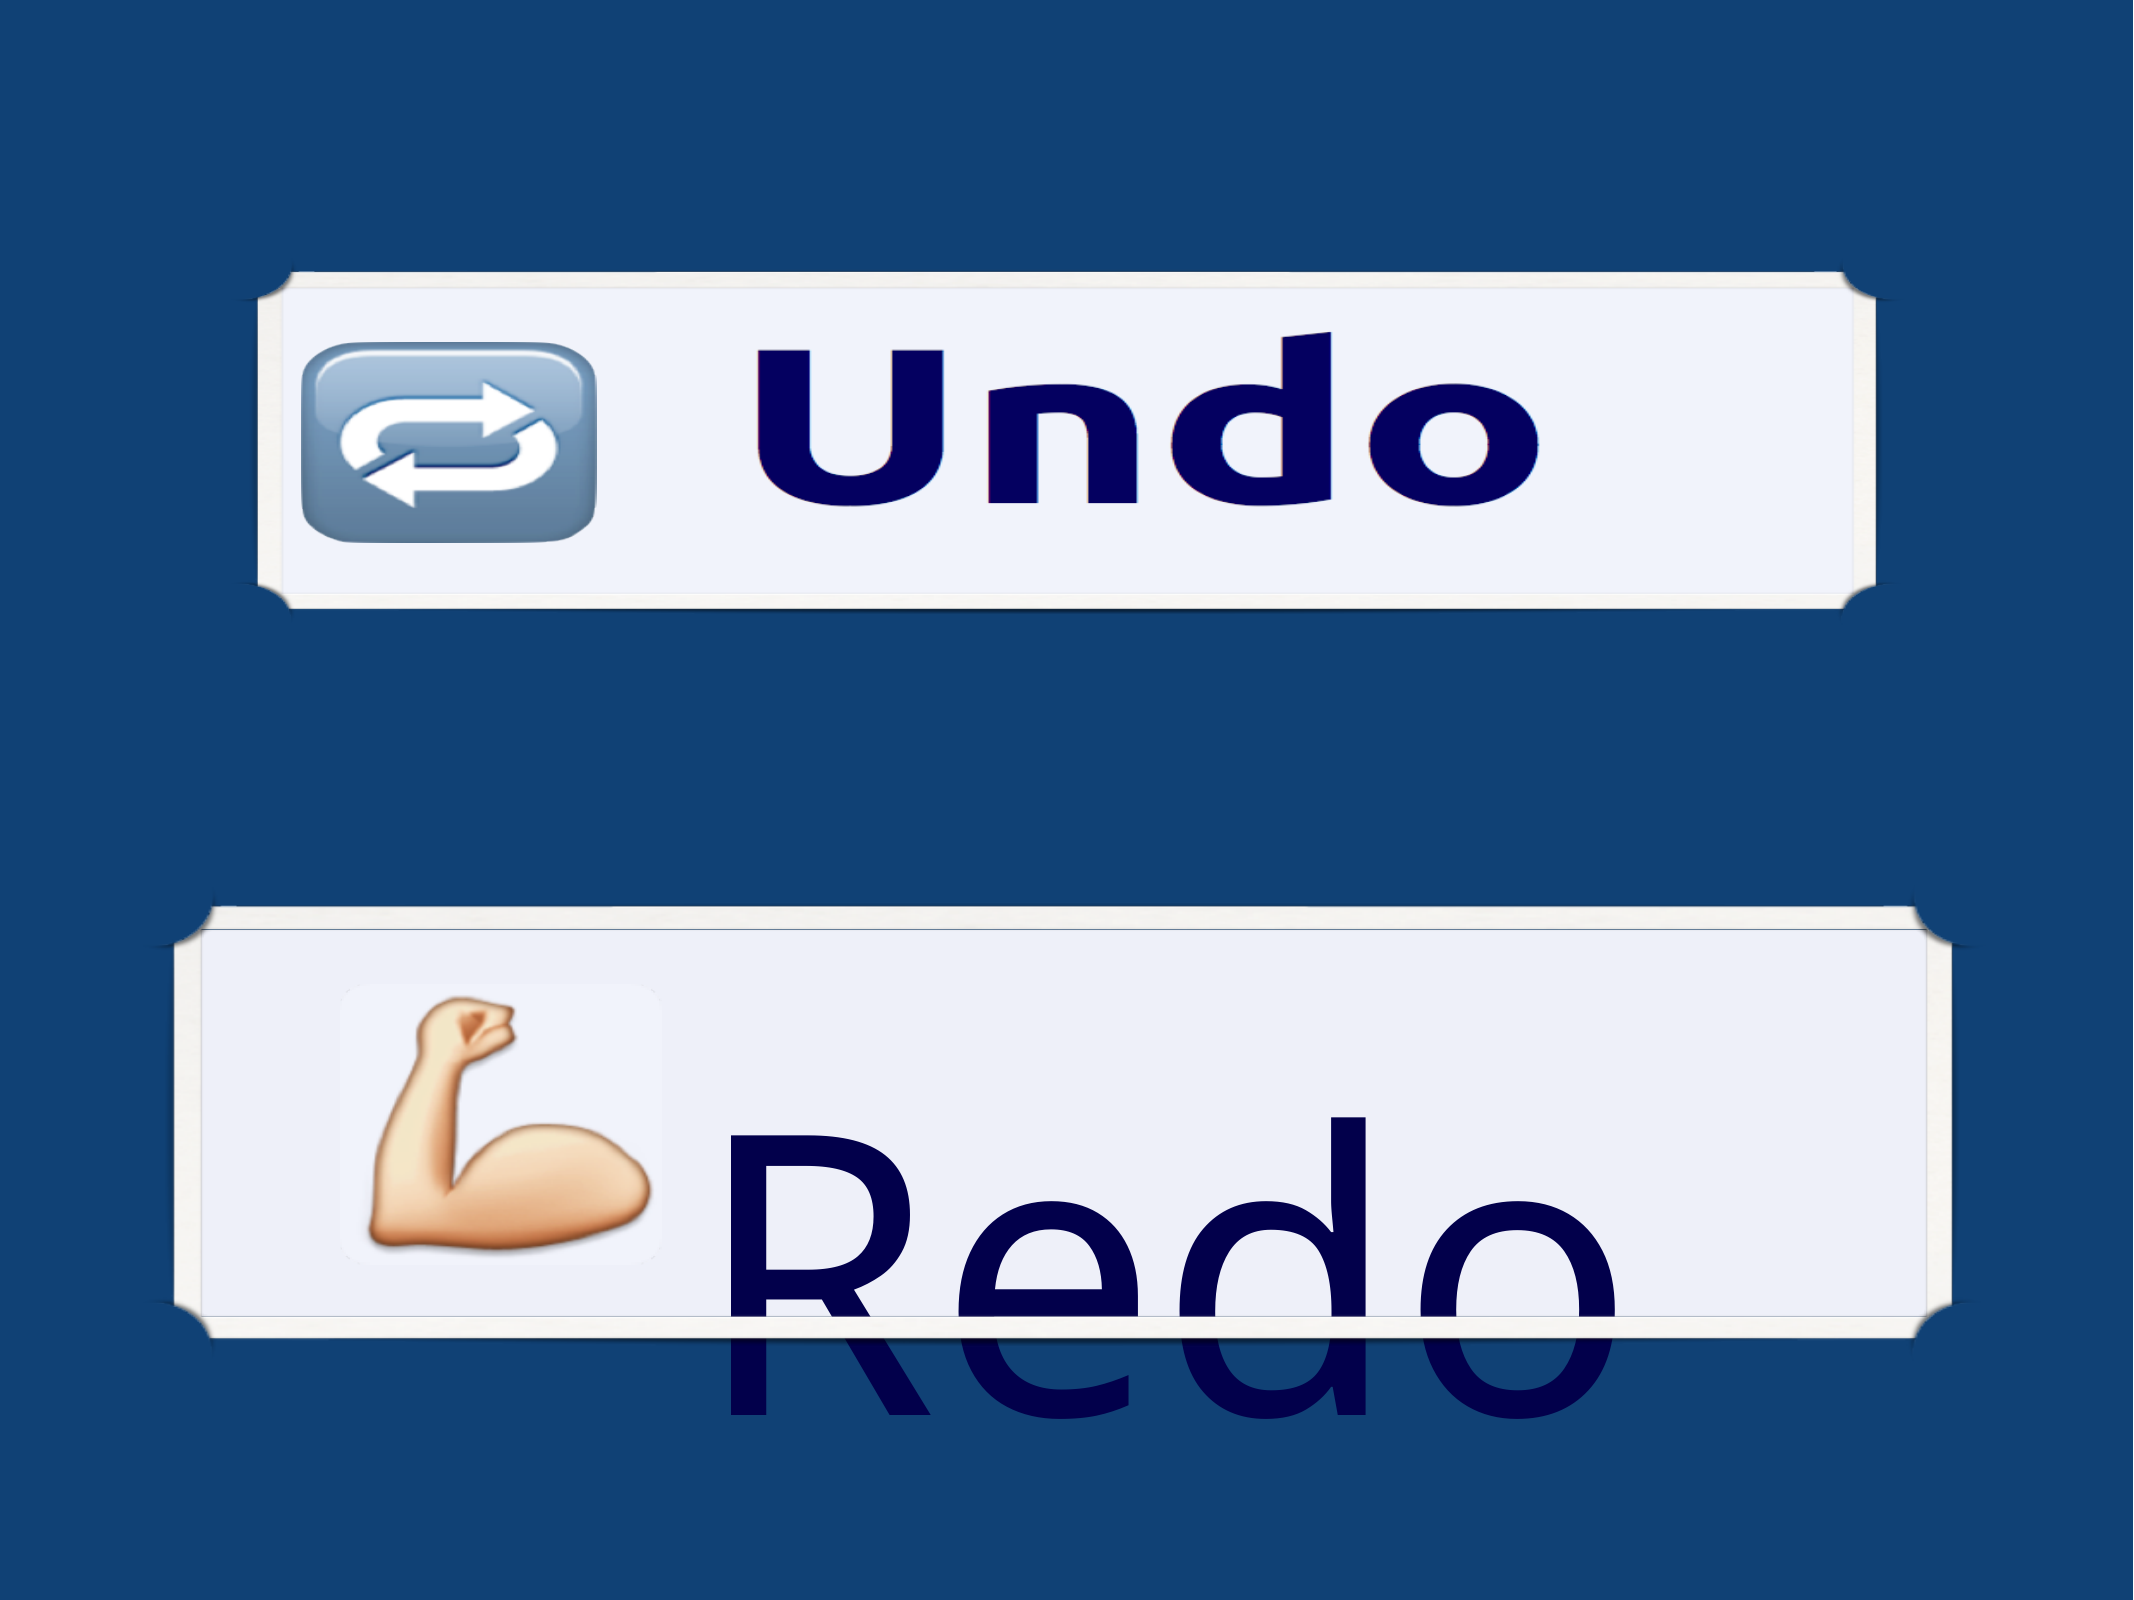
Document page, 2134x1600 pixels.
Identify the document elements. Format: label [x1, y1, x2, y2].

picture [110, 174, 2021, 723]
picture [143, 883, 1986, 1367]
